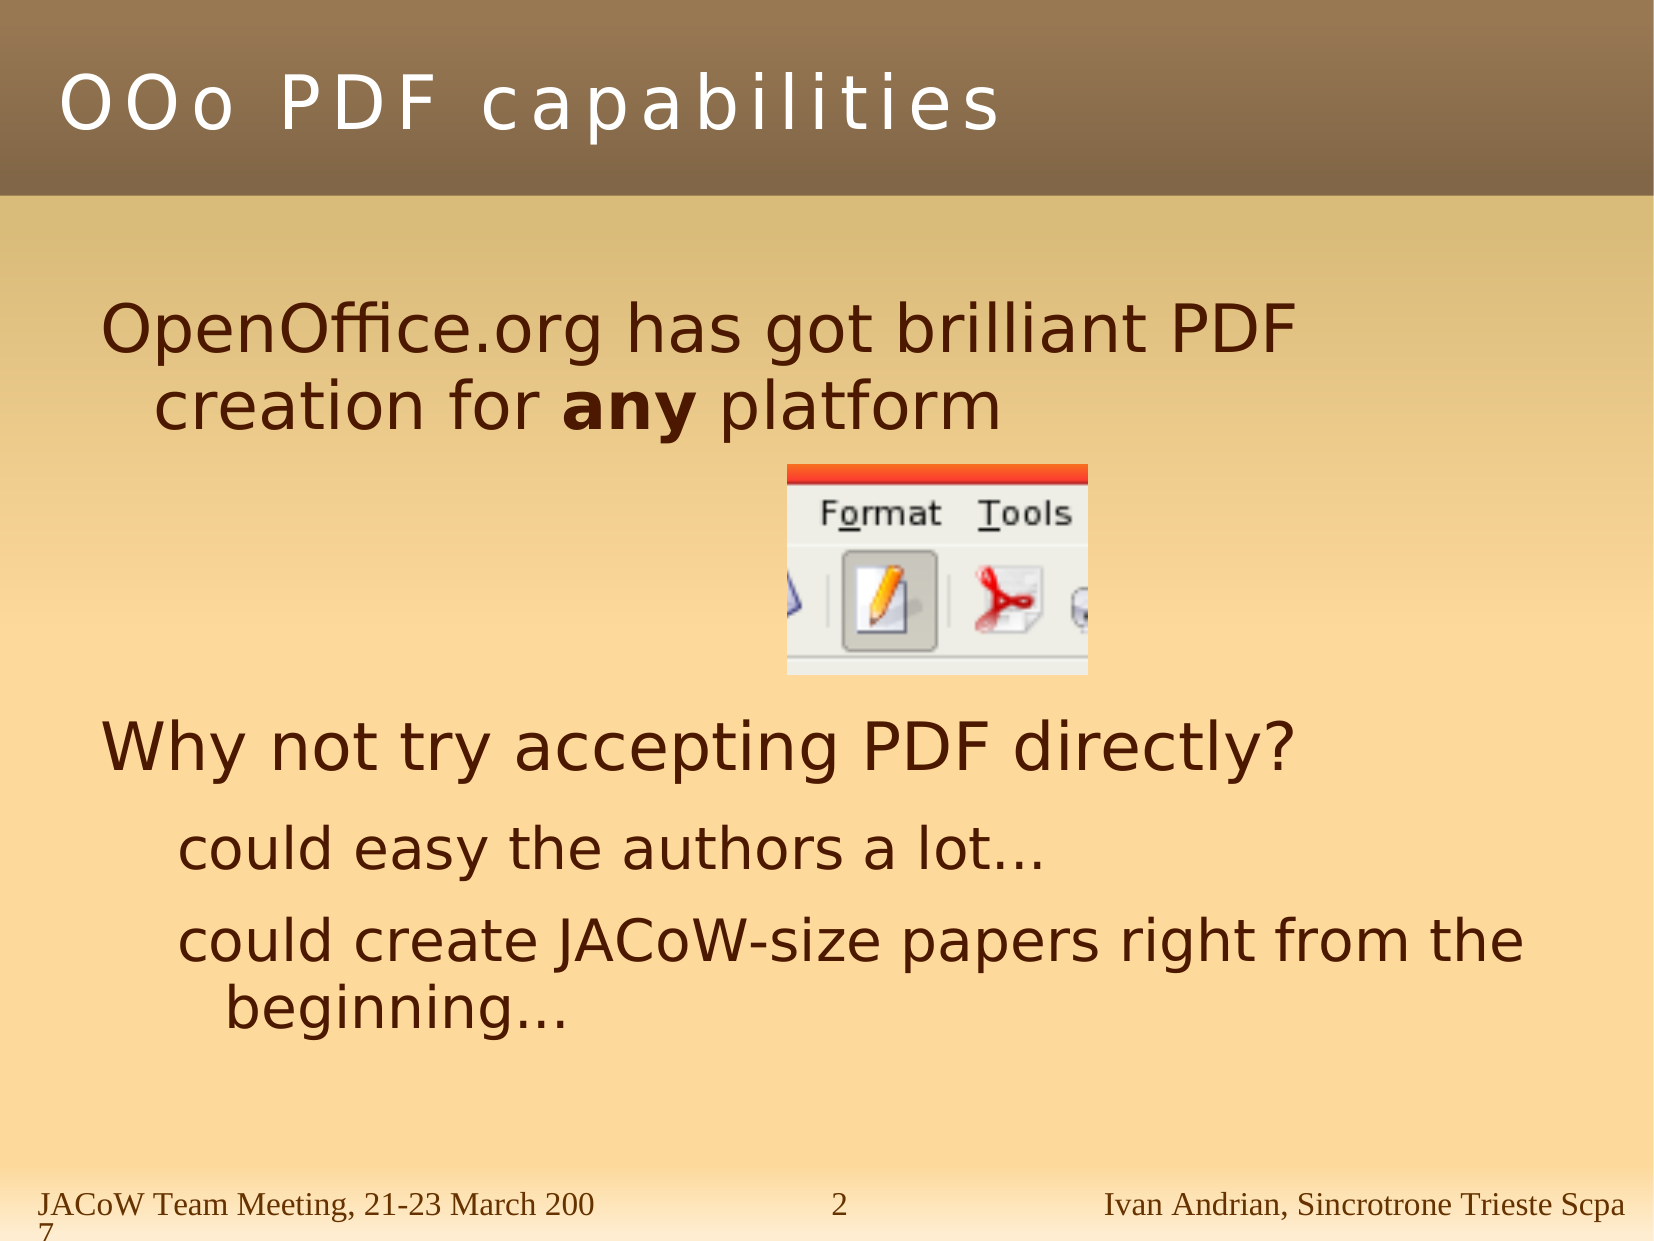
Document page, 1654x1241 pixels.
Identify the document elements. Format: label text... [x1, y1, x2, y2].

list OpenOffice.org has got brilliant PDF creation for any platform Why not try accepting PDF directly? could easy the authors a lot... could create JACoW-size papers right from the beginning... [82, 290, 1571, 1109]
title OOo PDF capabilities [59, 29, 1595, 178]
picture [0, 0, 1654, 1241]
